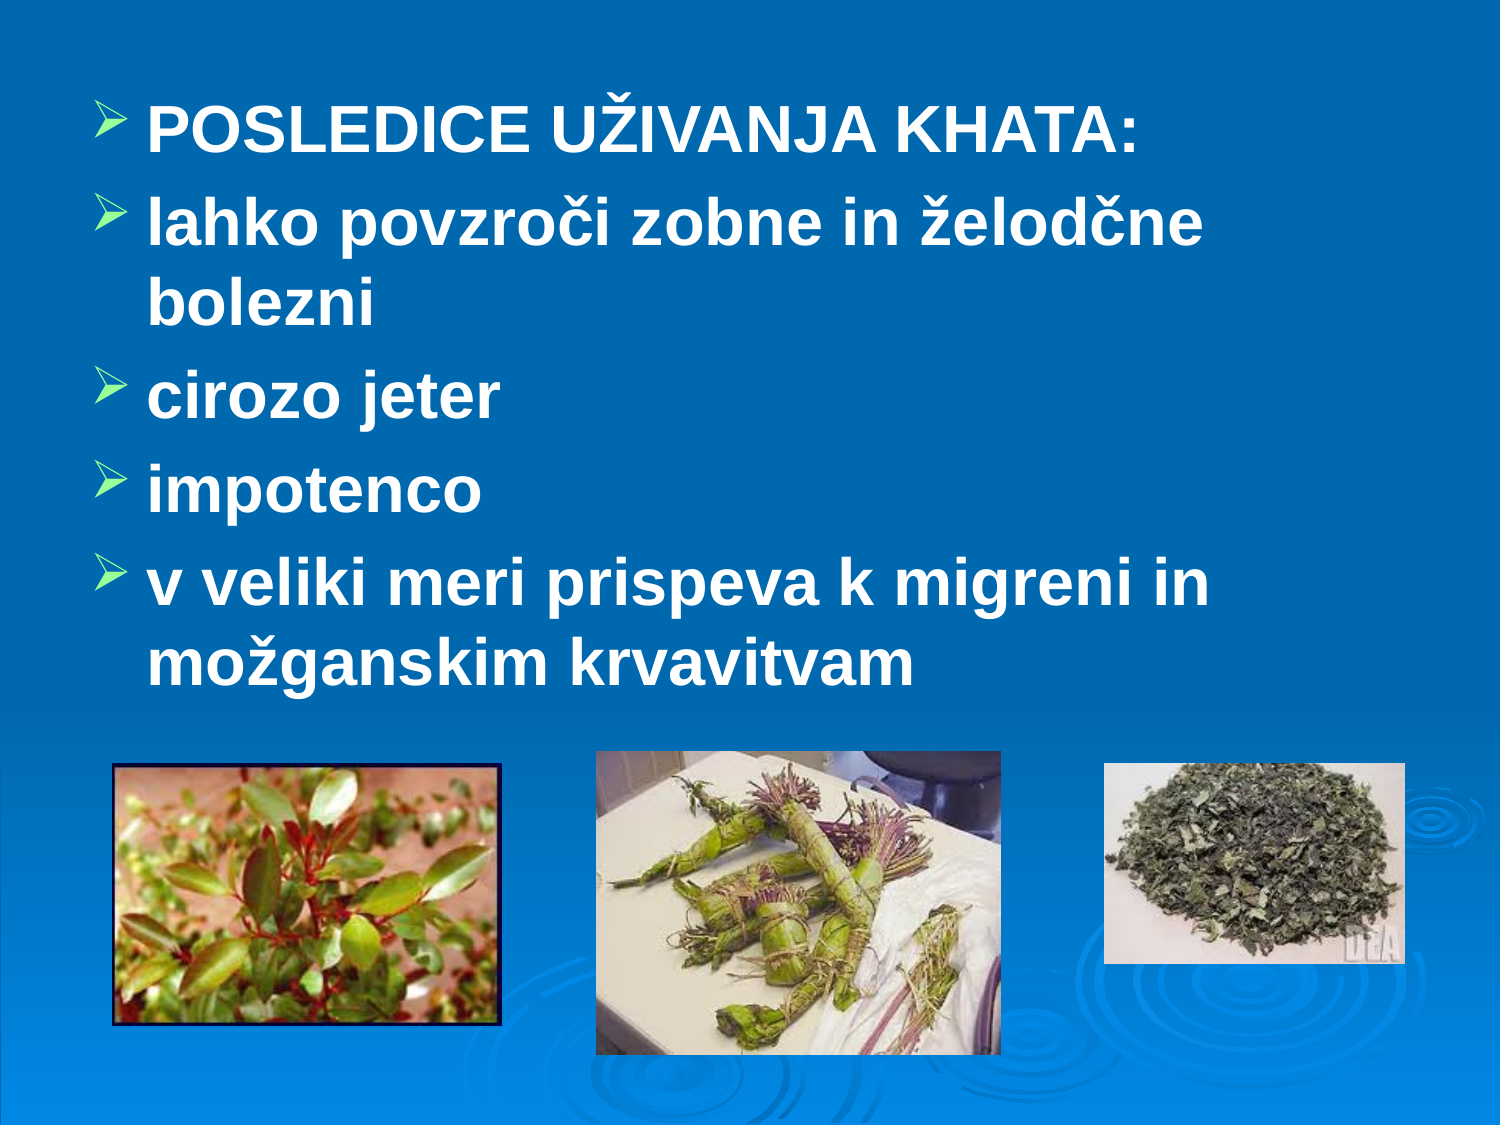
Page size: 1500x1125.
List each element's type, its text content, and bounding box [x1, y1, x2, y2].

picture [1104, 763, 1405, 964]
list POSLEDICE UŽIVANJA KHATA: lahko povzroči zobne in želodčne bolezni cirozo jeter impotenco v veliki meri prispeva k migreni in možganskim krvavitvam [75, 78, 1425, 1005]
picture [112, 763, 502, 1026]
picture [596, 751, 1001, 1055]
